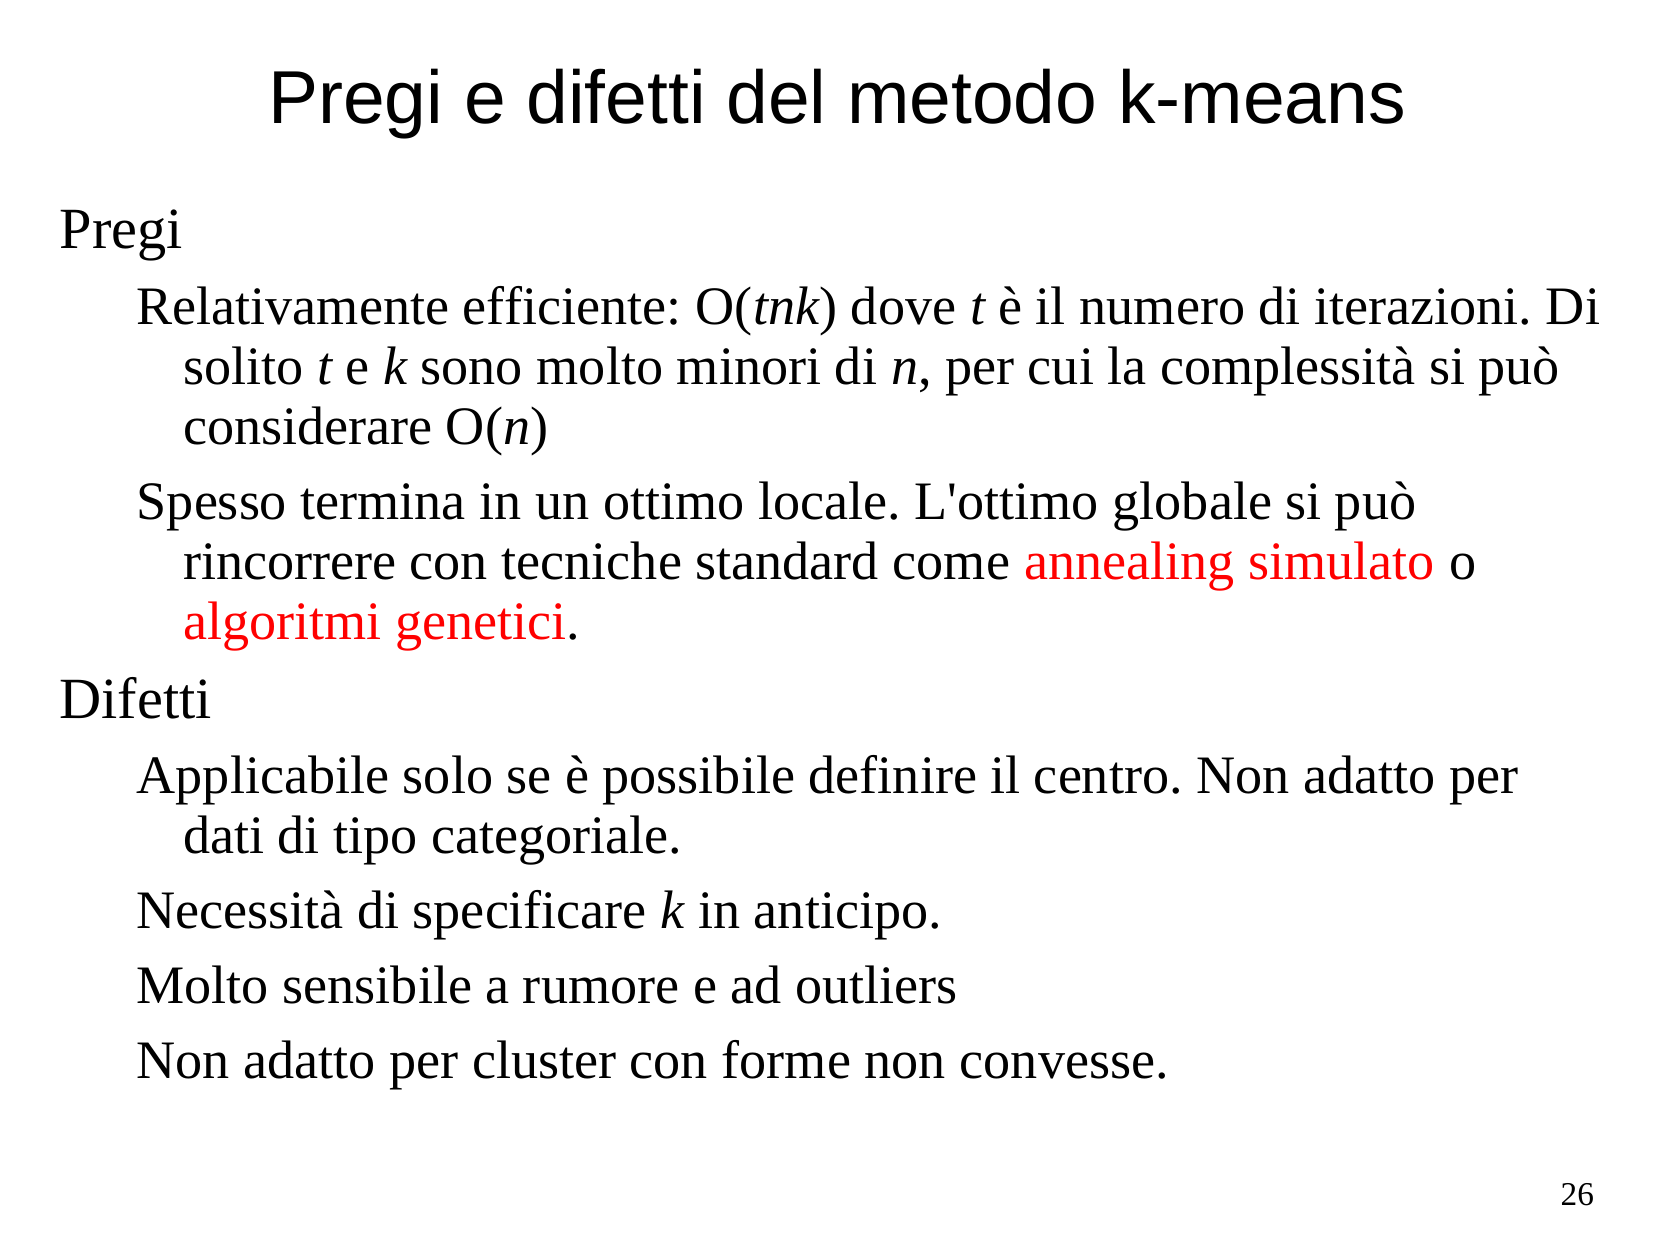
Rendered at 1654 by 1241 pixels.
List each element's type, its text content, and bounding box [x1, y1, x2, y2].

title Pregi e difetti del metodo k-means [37, 30, 1617, 166]
list Pregi Relativamente efficiente: O(tnk) dove t è il numero di iterazioni. Di solito t e k sono molto minori di n, per cui la complessità si può considerare O(n) Spesso termina in un ottimo locale. L'ottimo globale si può rincorrere con tecniche standard come annealing simulato o algoritmi genetici. Difetti Applicabile solo se è possibile definire il centro. Non adatto per dati di tipo categoriale. Necessità di specificare k in anticipo. Molto sensibile a rumore e ad outliers Non adatto per cluster con forme non convesse. [42, 196, 1612, 1187]
